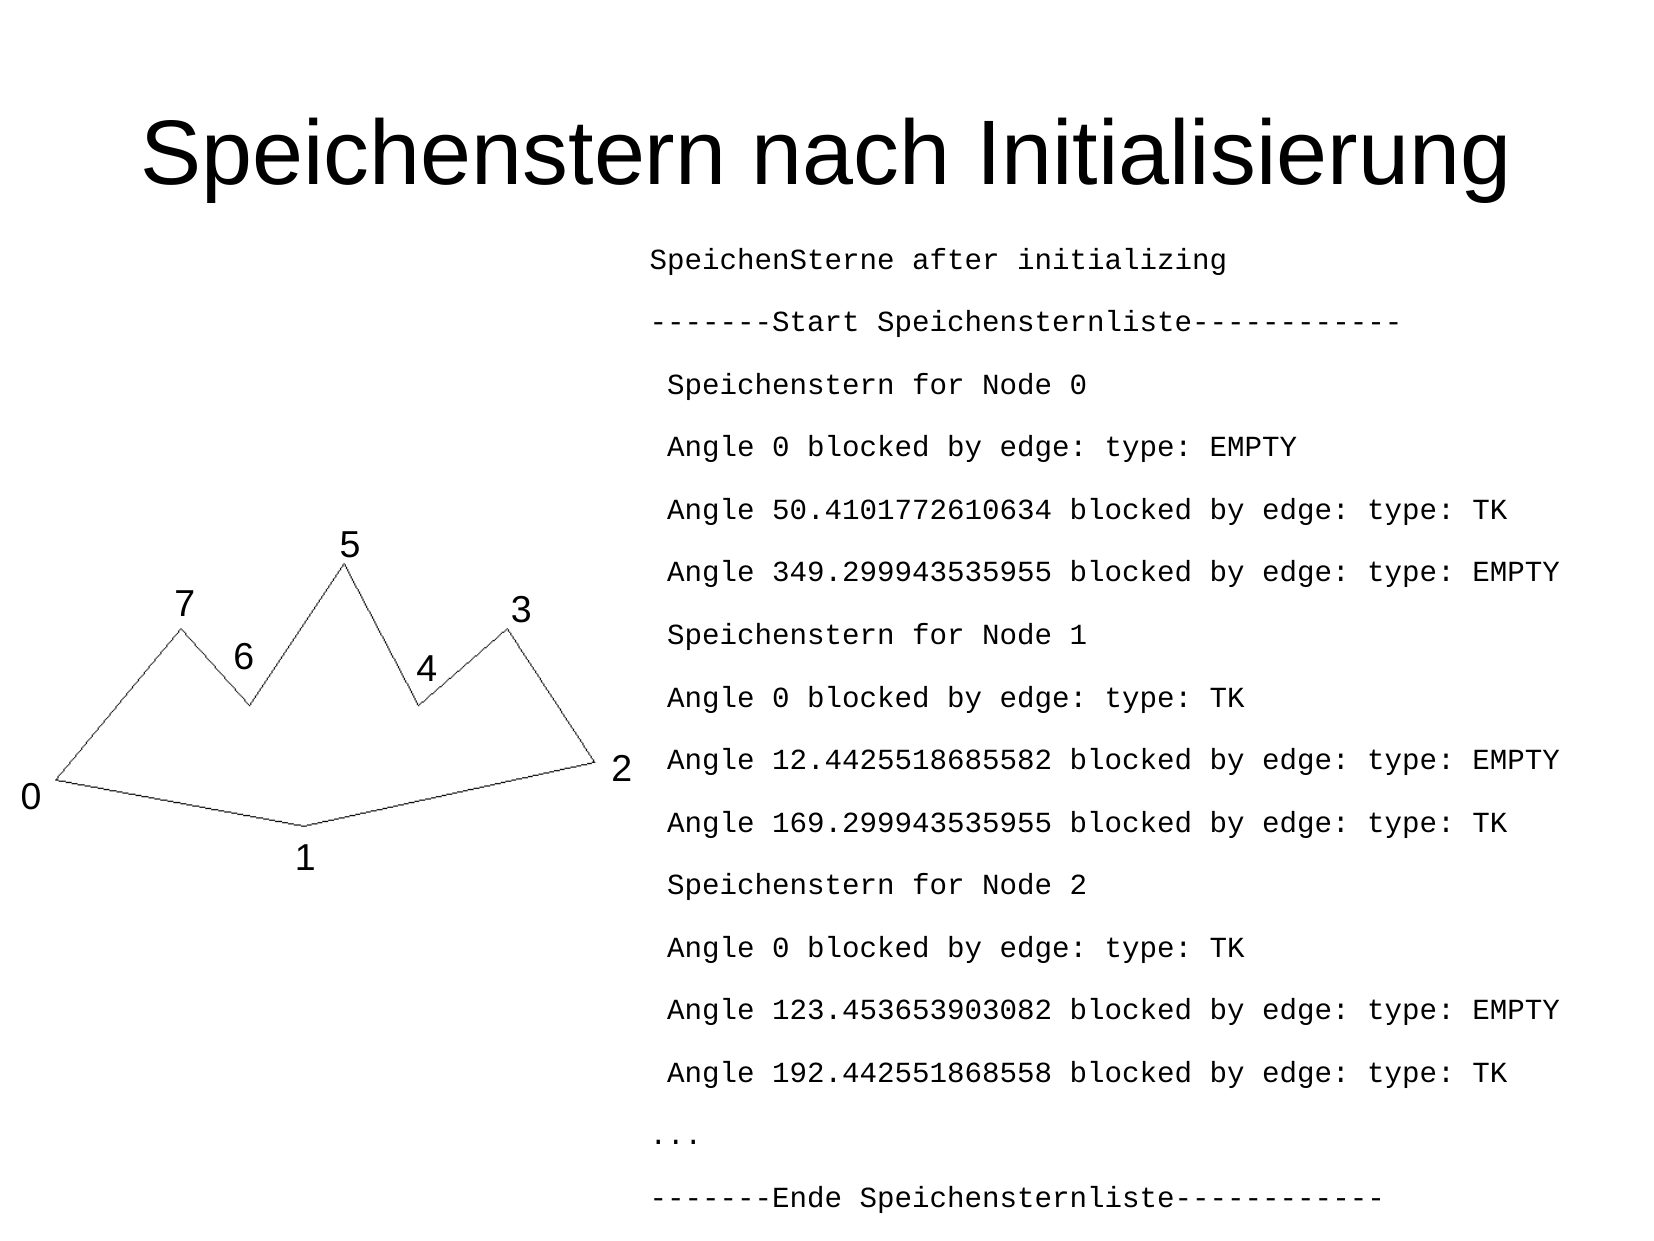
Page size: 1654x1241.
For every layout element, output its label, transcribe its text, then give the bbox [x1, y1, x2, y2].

list SpeichenSterne after initializing -------Start Speichensternliste------------ Speichenstern for Node 0 Angle 0 blocked by edge: type: EMPTY Angle 50.4101772610634 blocked by edge: type: TK Angle 349.299943535955 blocked by edge: type: EMPTY Speichenstern for Node 1 Angle 0 blocked by edge: type: TK Angle 12.4425518685582 blocked by edge: type: EMPTY Angle 169.299943535955 blocked by edge: type: TK Speichenstern for Node 2 Angle 0 blocked by edge: type: TK Angle 123.453653903082 blocked by edge: type: EMPTY Angle 192.442551868558 blocked by edge: type: TK ... -------Ende Speichensternliste------------ [649, 244, 1625, 1188]
text_box 5 [324, 516, 376, 573]
text_box 7 [159, 575, 211, 633]
title Speichenstern nach Initialisierung [82, 49, 1571, 257]
text_box 2 [596, 740, 647, 798]
text_box 6 [218, 628, 269, 686]
picture [0, 510, 649, 886]
text_box 1 [280, 828, 331, 886]
text_box 0 [5, 767, 57, 825]
text_box 4 [401, 640, 453, 697]
text_box 3 [496, 580, 547, 638]
